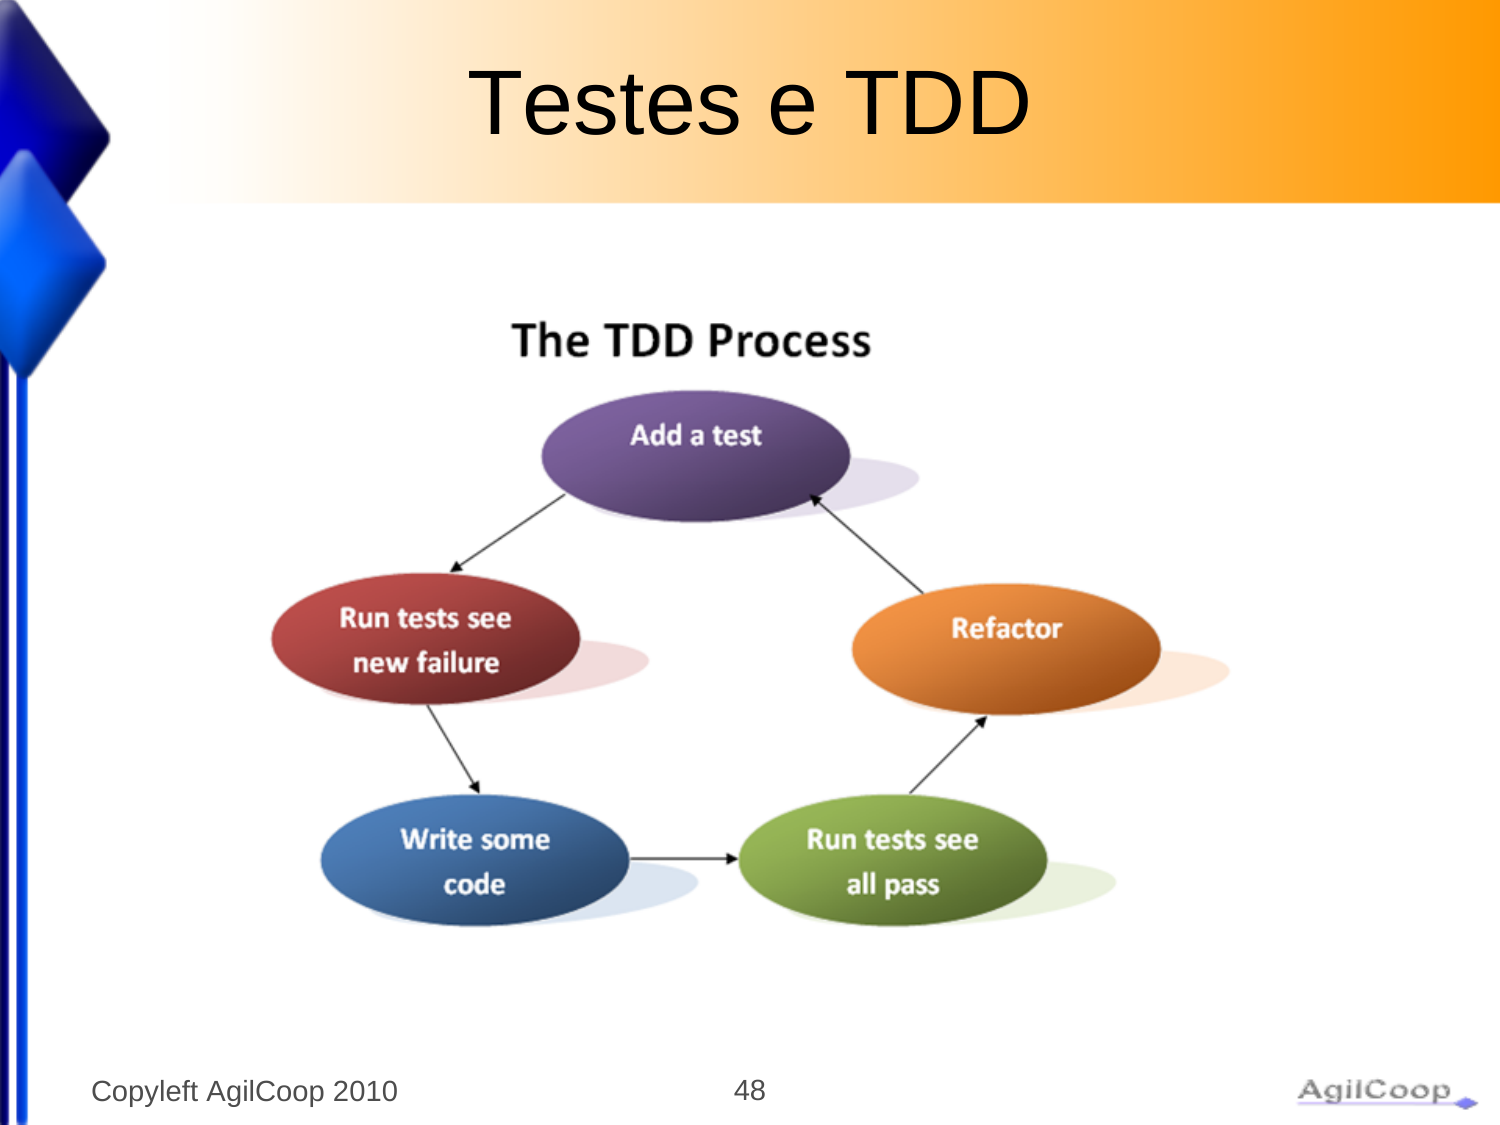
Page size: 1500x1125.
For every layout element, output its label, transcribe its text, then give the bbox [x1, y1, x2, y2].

list [112, 243, 1426, 1006]
picture [0, 0, 1500, 1125]
title Testes e TDD [75, 8, 1426, 197]
